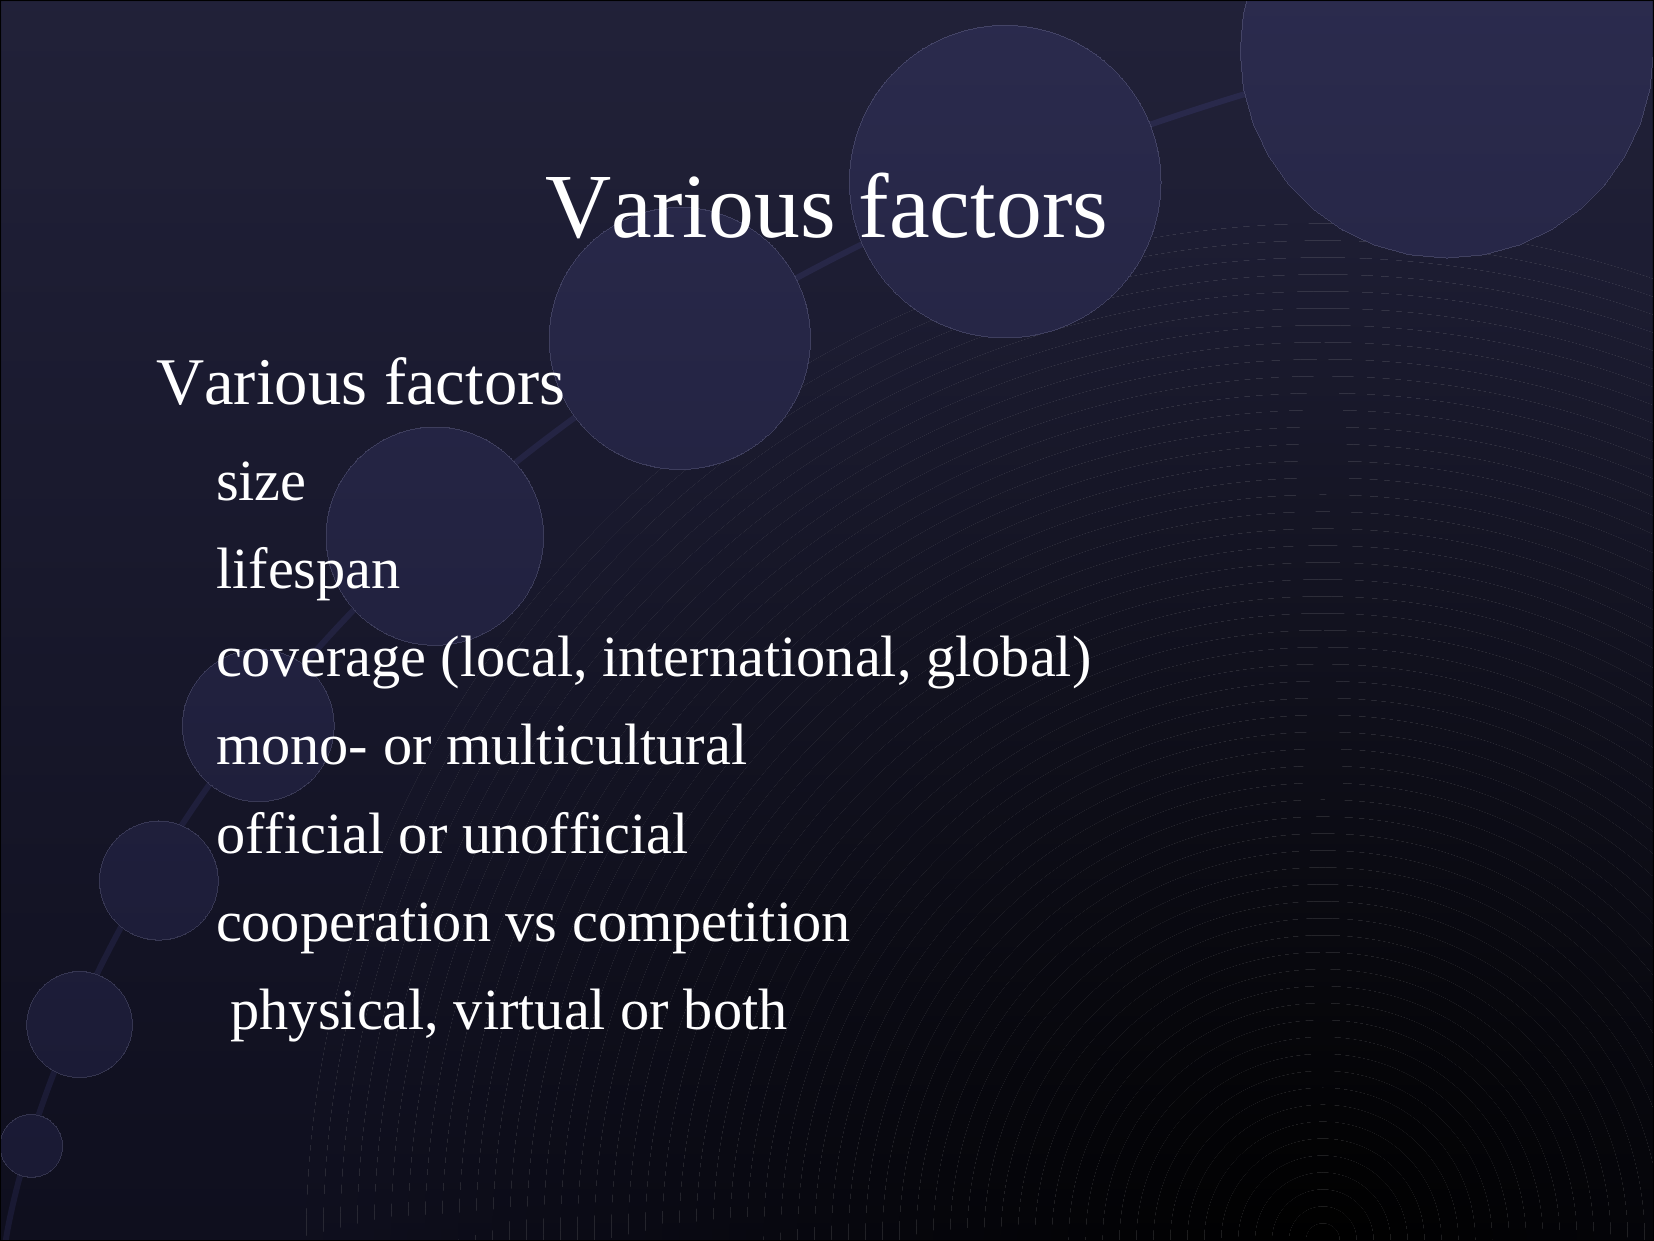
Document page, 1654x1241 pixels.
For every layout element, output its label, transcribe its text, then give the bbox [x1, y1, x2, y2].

title Various factors [121, 102, 1534, 311]
list Various factors size lifespan coverage (local, international, global) mono- or multicultural official or unofficial cooperation vs competition physical, virtual or both [121, 344, 1534, 1127]
